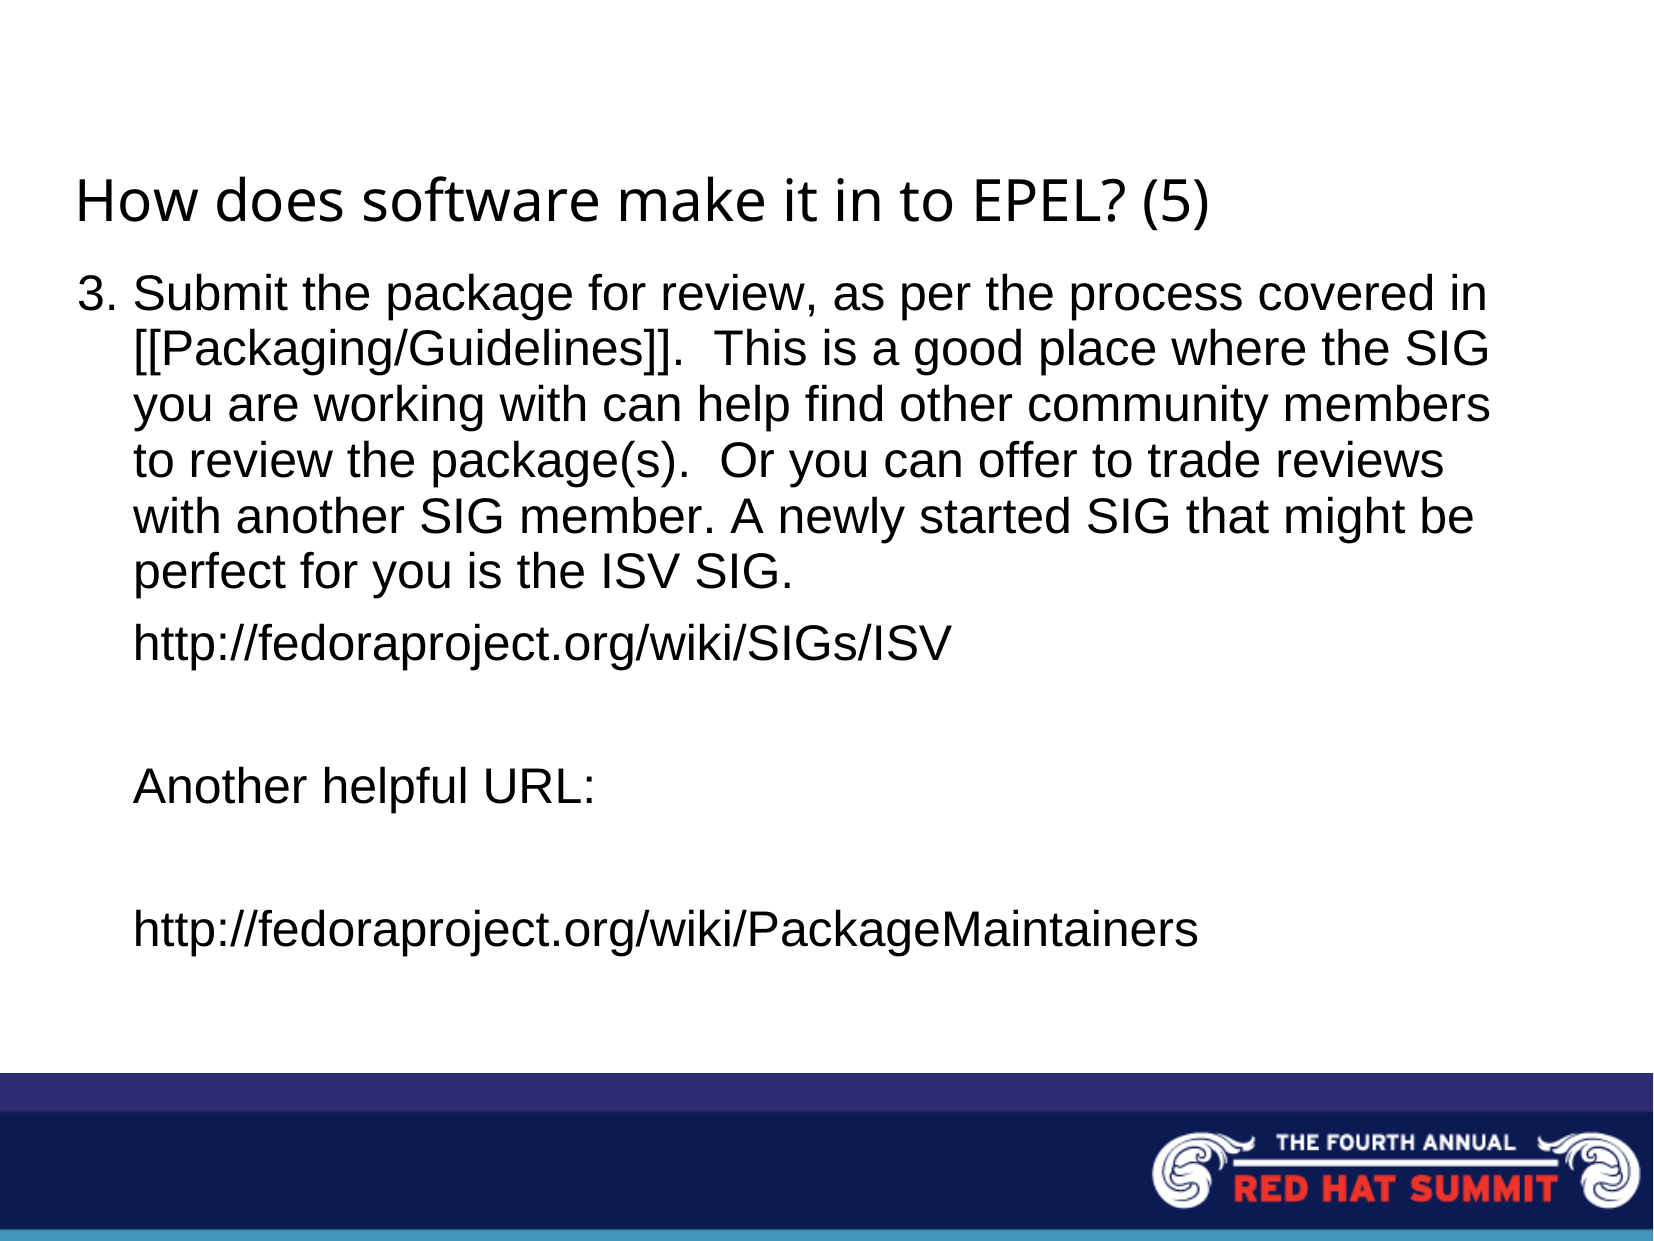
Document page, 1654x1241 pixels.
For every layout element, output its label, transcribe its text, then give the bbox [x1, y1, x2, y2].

title How does software make it in to EPEL? (5) [74, 140, 1506, 259]
picture [0, 1073, 1654, 1241]
list 3. Submit the package for review, as per the process covered in [[Packaging/Guidelines]]. This is a good place where the SIG you are working with can help find other community members to review the package(s). Or you can offer to trade reviews with another SIG member. A newly started SIG that might be perfect for you is the ISV SIG. http://fedoraproject.org/wiki/SIGs/ISV Another helpful URL: http://fedoraproject.org/wiki/PackageMaintainers [77, 264, 1500, 1174]
